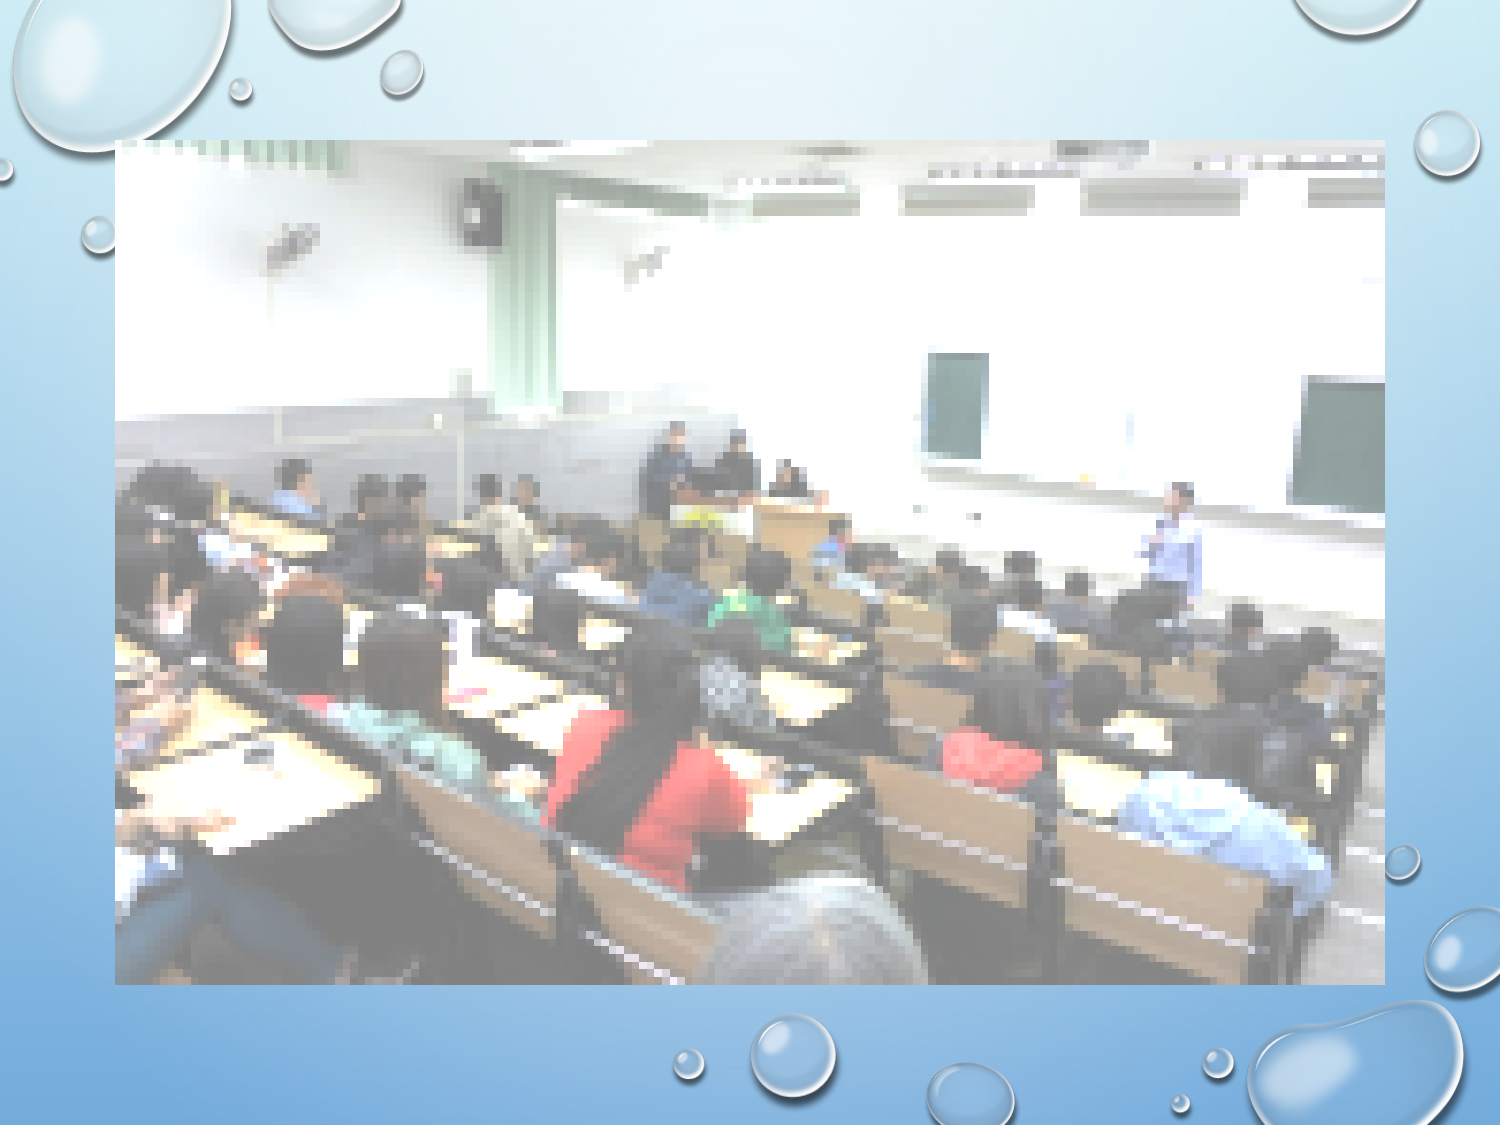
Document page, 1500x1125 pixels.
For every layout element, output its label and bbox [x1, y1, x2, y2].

picture [115, 140, 1385, 985]
